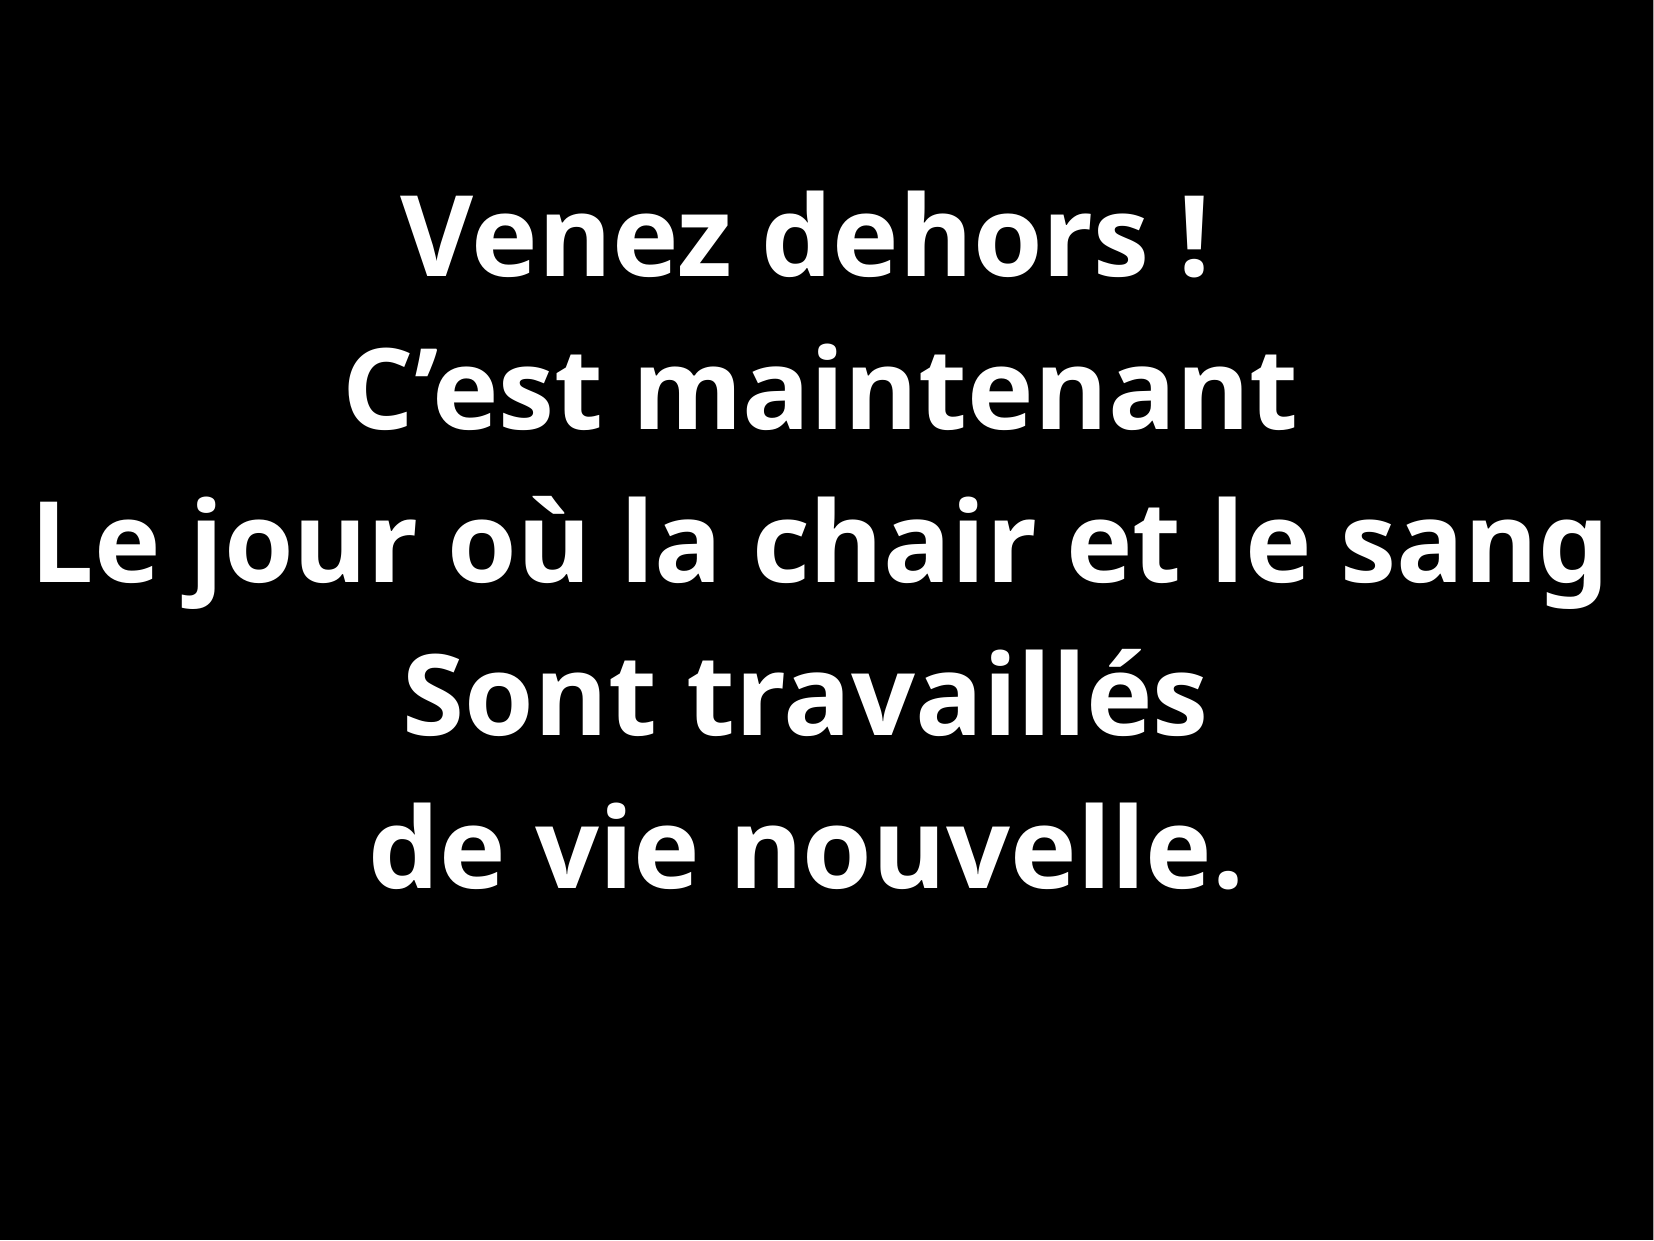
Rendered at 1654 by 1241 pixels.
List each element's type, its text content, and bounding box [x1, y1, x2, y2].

list Venez dehors ! C’est maintenant Le jour où la chair et le sang Sont travaillés de vie nouvelle. [0, 2, 1642, 1241]
